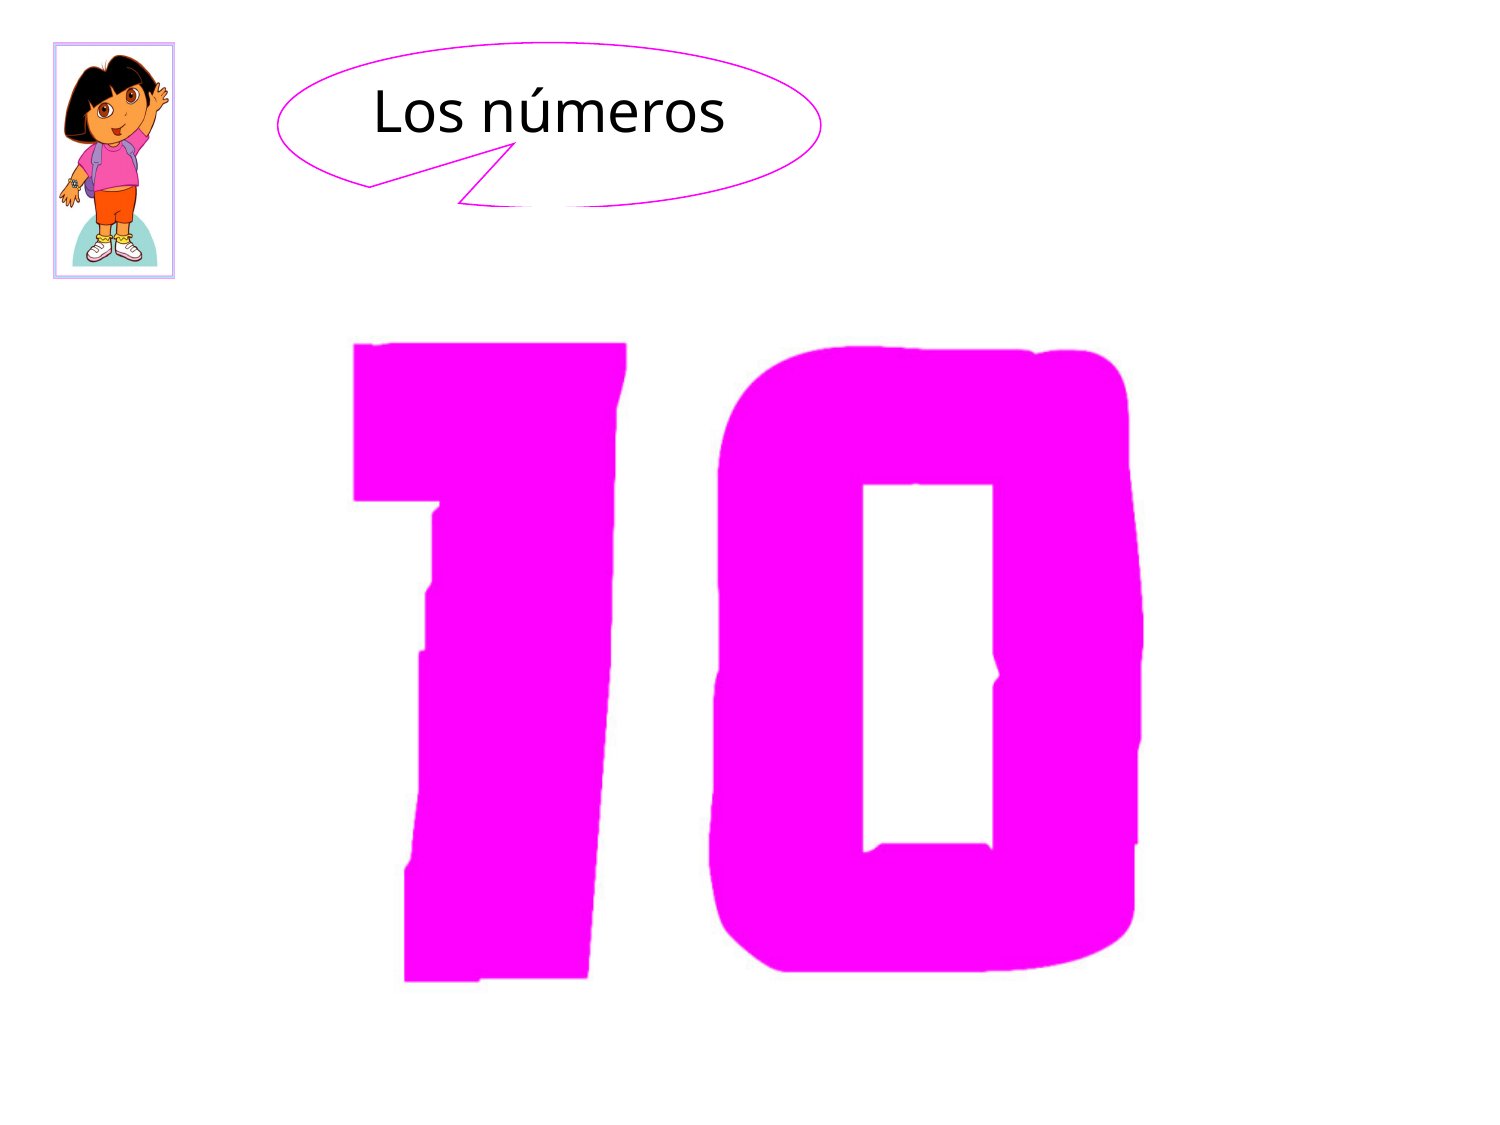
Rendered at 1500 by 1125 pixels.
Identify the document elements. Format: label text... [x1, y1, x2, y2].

text_box Los números [277, 42, 821, 207]
picture [53, 42, 175, 279]
picture [312, 207, 1192, 1099]
